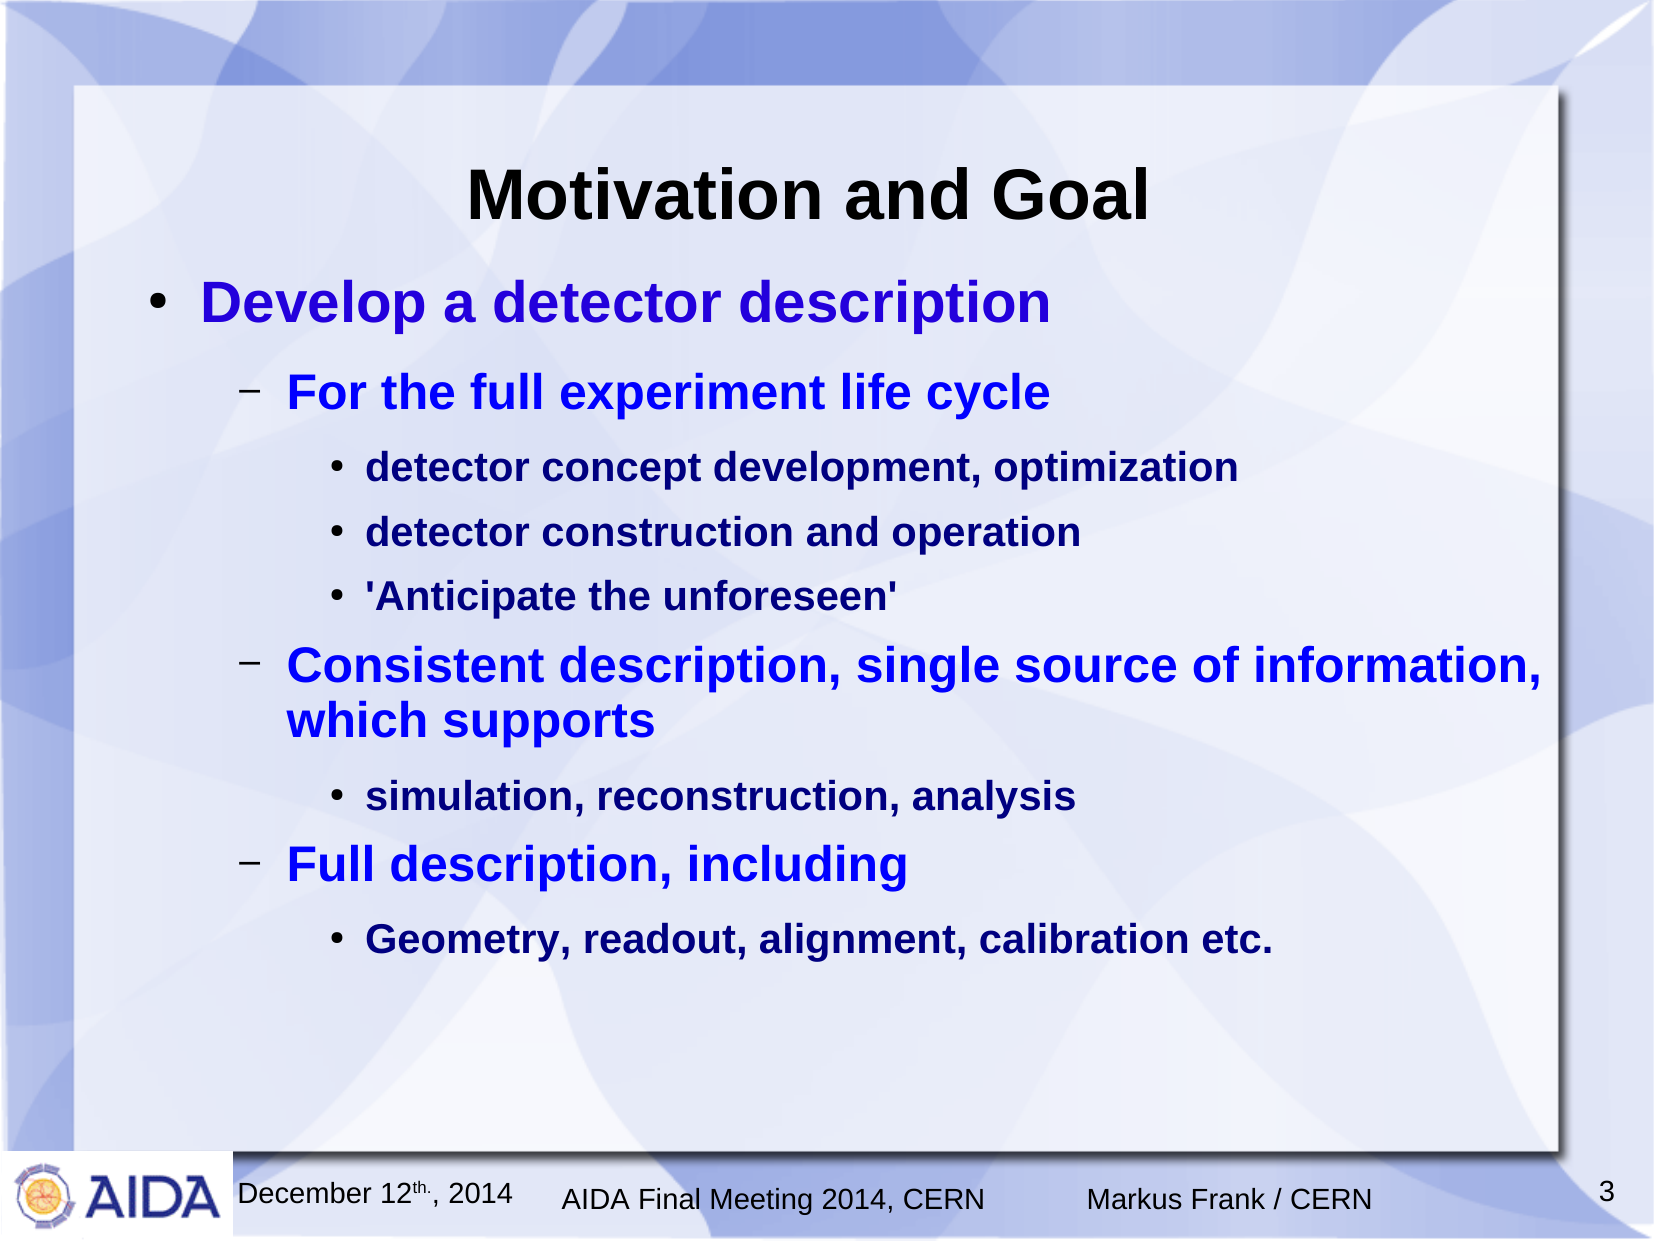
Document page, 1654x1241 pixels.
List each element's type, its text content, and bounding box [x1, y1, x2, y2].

title Motivation and Goal [82, 90, 1536, 298]
picture [0, 0, 1654, 1241]
list Develop a detector description For the full experiment life cycle detector concept development, optimization detector construction and operation 'Anticipate the unforeseen' Consistent description, single source of information, which supports simulation, reconstruction, analysis Full description, including Geometry, readout, alignment, calibration etc. [129, 270, 1561, 1141]
